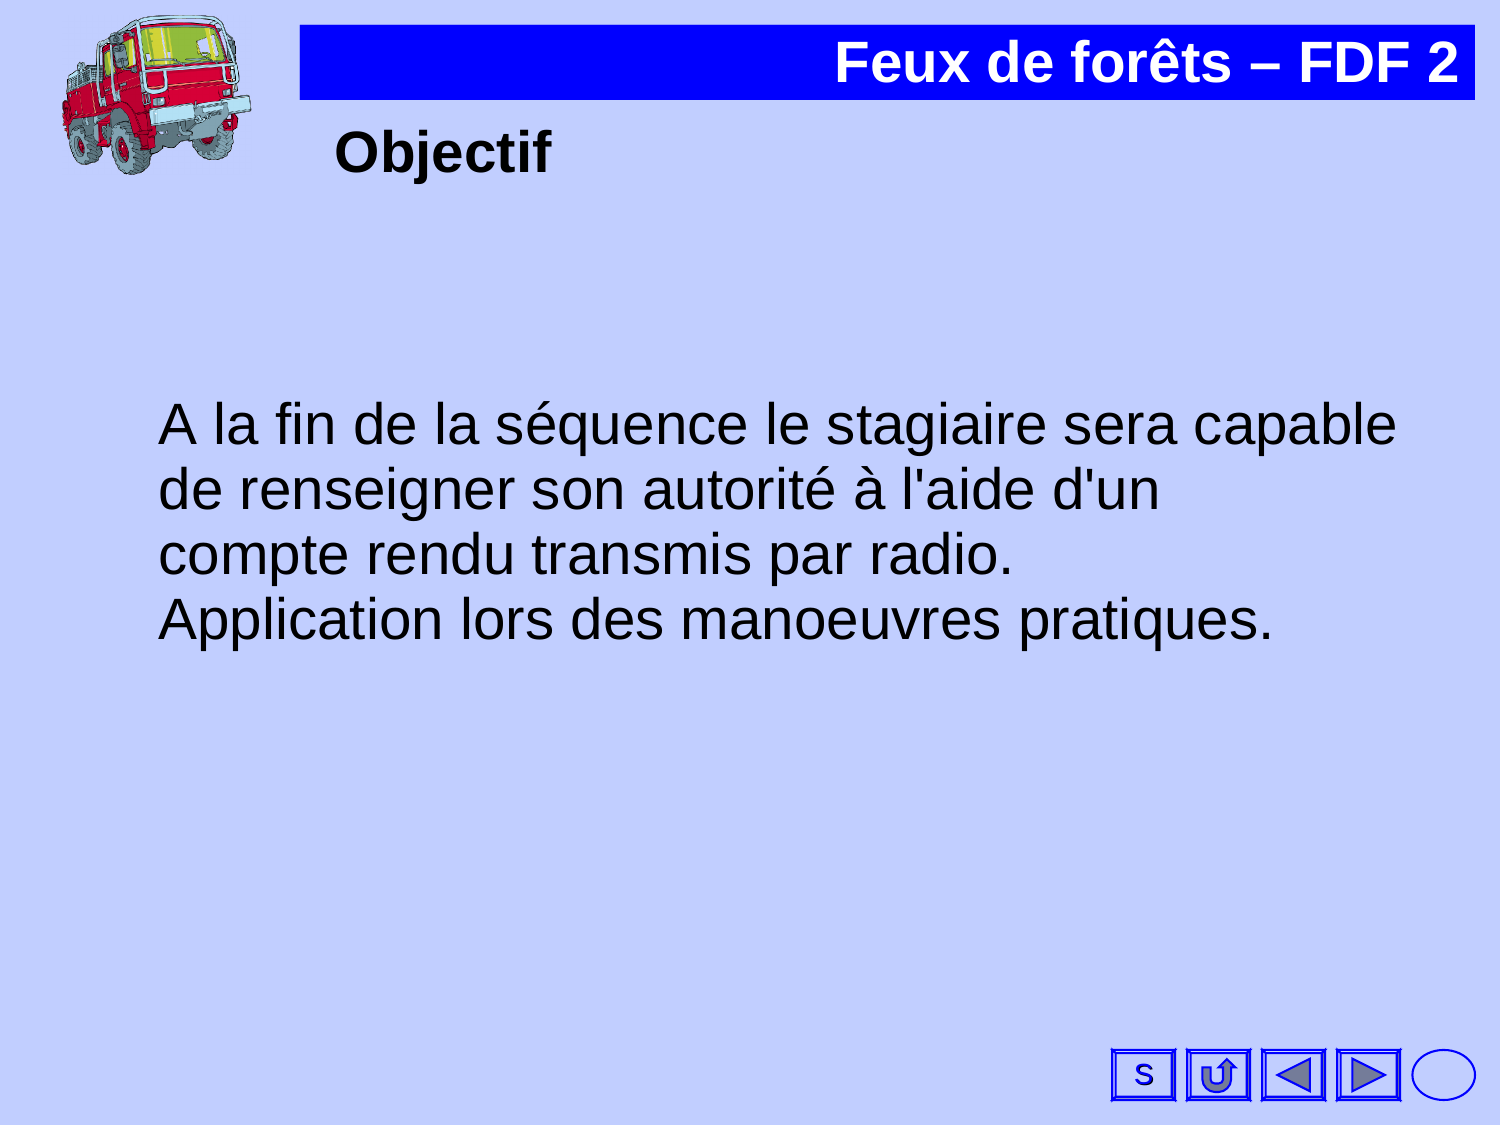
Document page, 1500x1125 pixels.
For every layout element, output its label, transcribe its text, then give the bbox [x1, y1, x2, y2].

text_box Feux de forêts – FDF 2 [299, 24, 1475, 100]
text_box [1412, 1049, 1476, 1101]
text_box Objectif [319, 112, 568, 193]
text_box A la fin de la séquence le stagiaire sera capable de renseigner son autorité à l'aide d'un compte rendu transmis par radio. Application lors des manoeuvres pratiques. [143, 383, 1432, 660]
